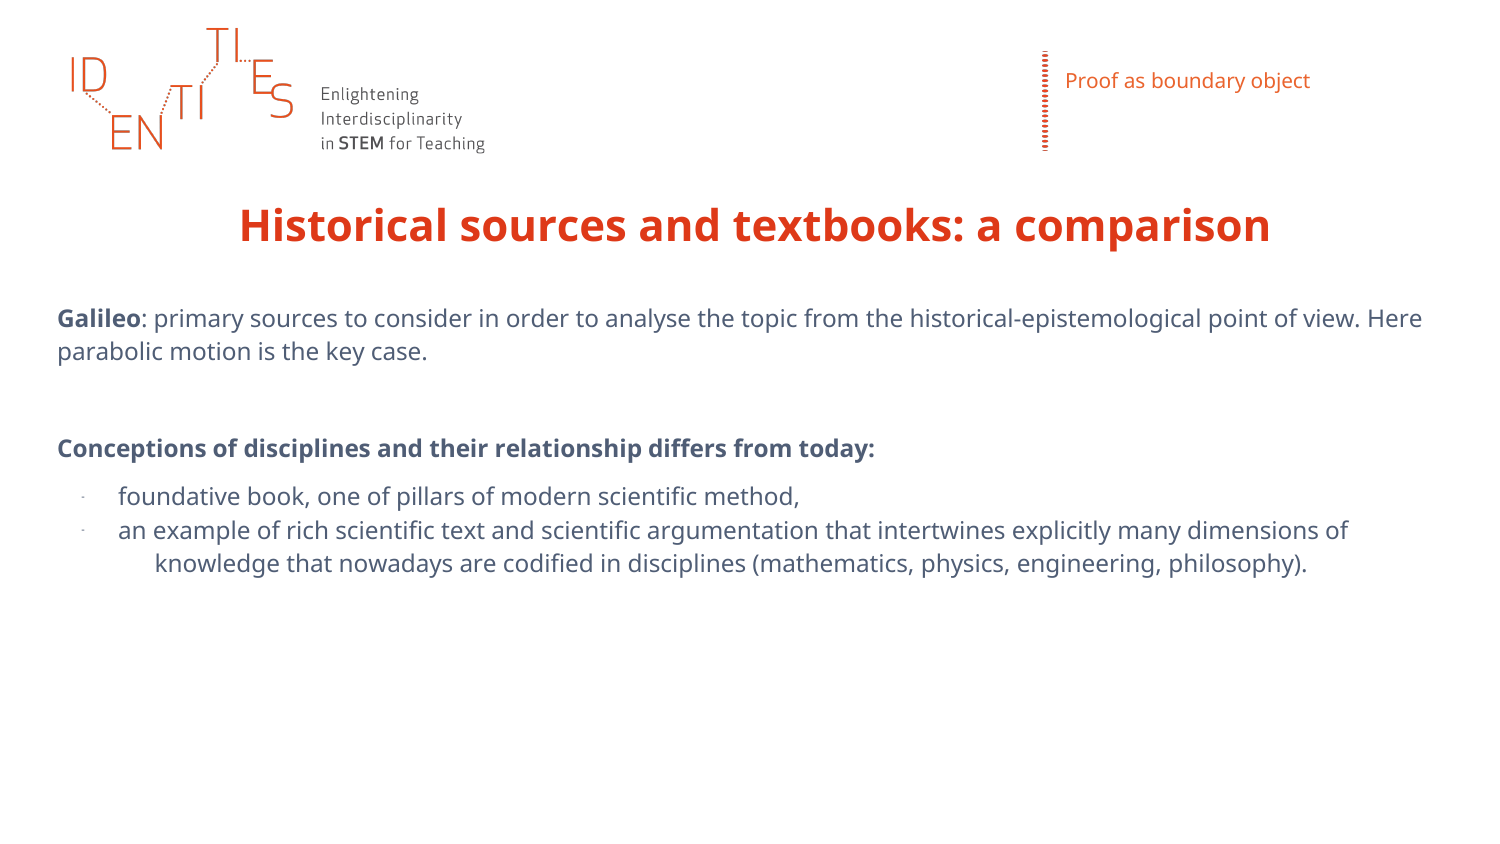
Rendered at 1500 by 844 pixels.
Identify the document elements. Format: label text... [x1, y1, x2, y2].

text_box Historical sources and textbooks: a comparison [223, 182, 1299, 267]
list Galileo: primary sources to consider in order to analyse the topic from the historical-epistemological point of view. Here parabolic motion is the key case. Conceptions of disciplines and their relationship differs from today: foundative book, one of pillars of modern scientific method, an example of rich scientific text and scientific argumentation that intertwines explicitly many dimensions of knowledge that nowadays are codified in disciplines (mathematics, physics, engineering, philosophy). [57, 292, 1457, 589]
picture [1042, 51, 1051, 151]
picture [71, 24, 485, 157]
text_box Proof as boundary object [1050, 60, 1472, 121]
